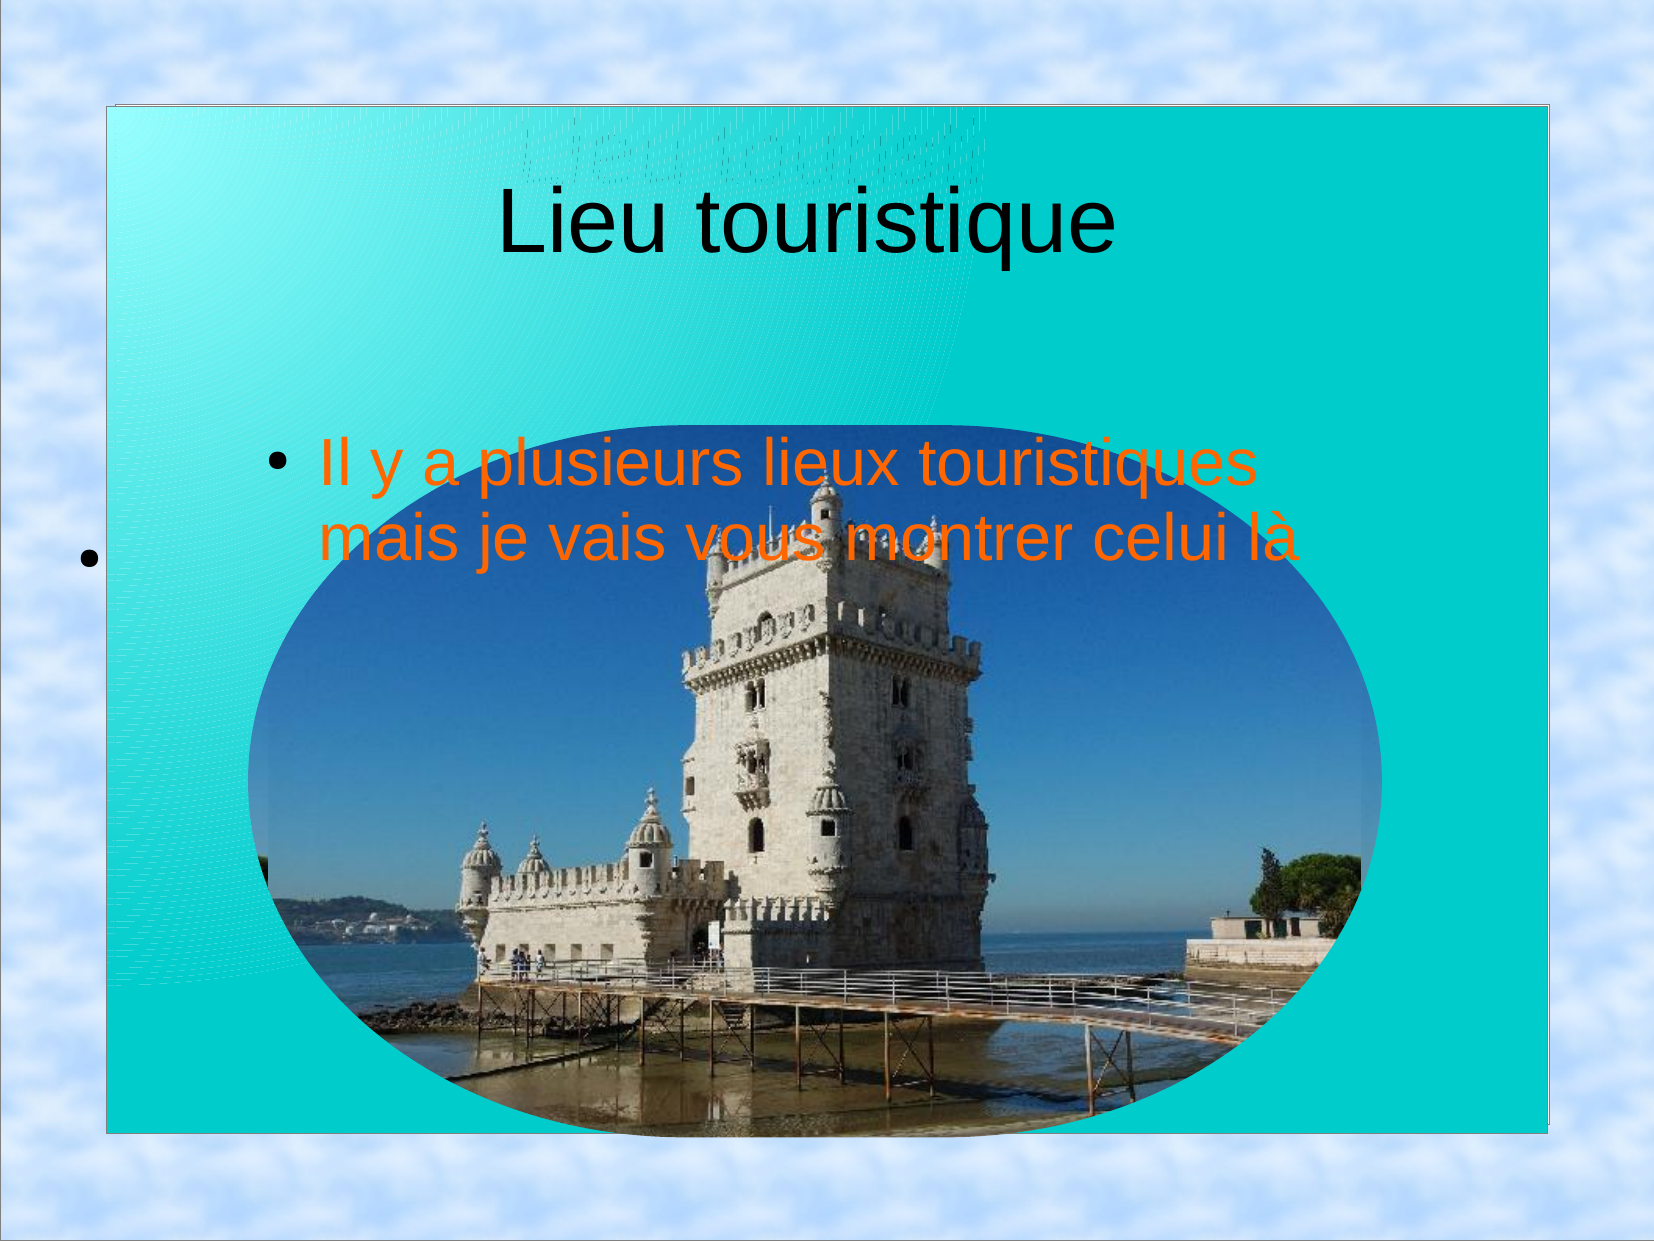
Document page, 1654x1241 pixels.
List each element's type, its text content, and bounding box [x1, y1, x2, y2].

text_box Lieu touristique [481, 169, 1134, 272]
title Lieu touristique [82, 49, 1571, 257]
text_box [0, 0, 1654, 1241]
list Il y a plusieurs lieux touristiques mais je vais vous montrer celui là [248, 425, 1382, 1138]
